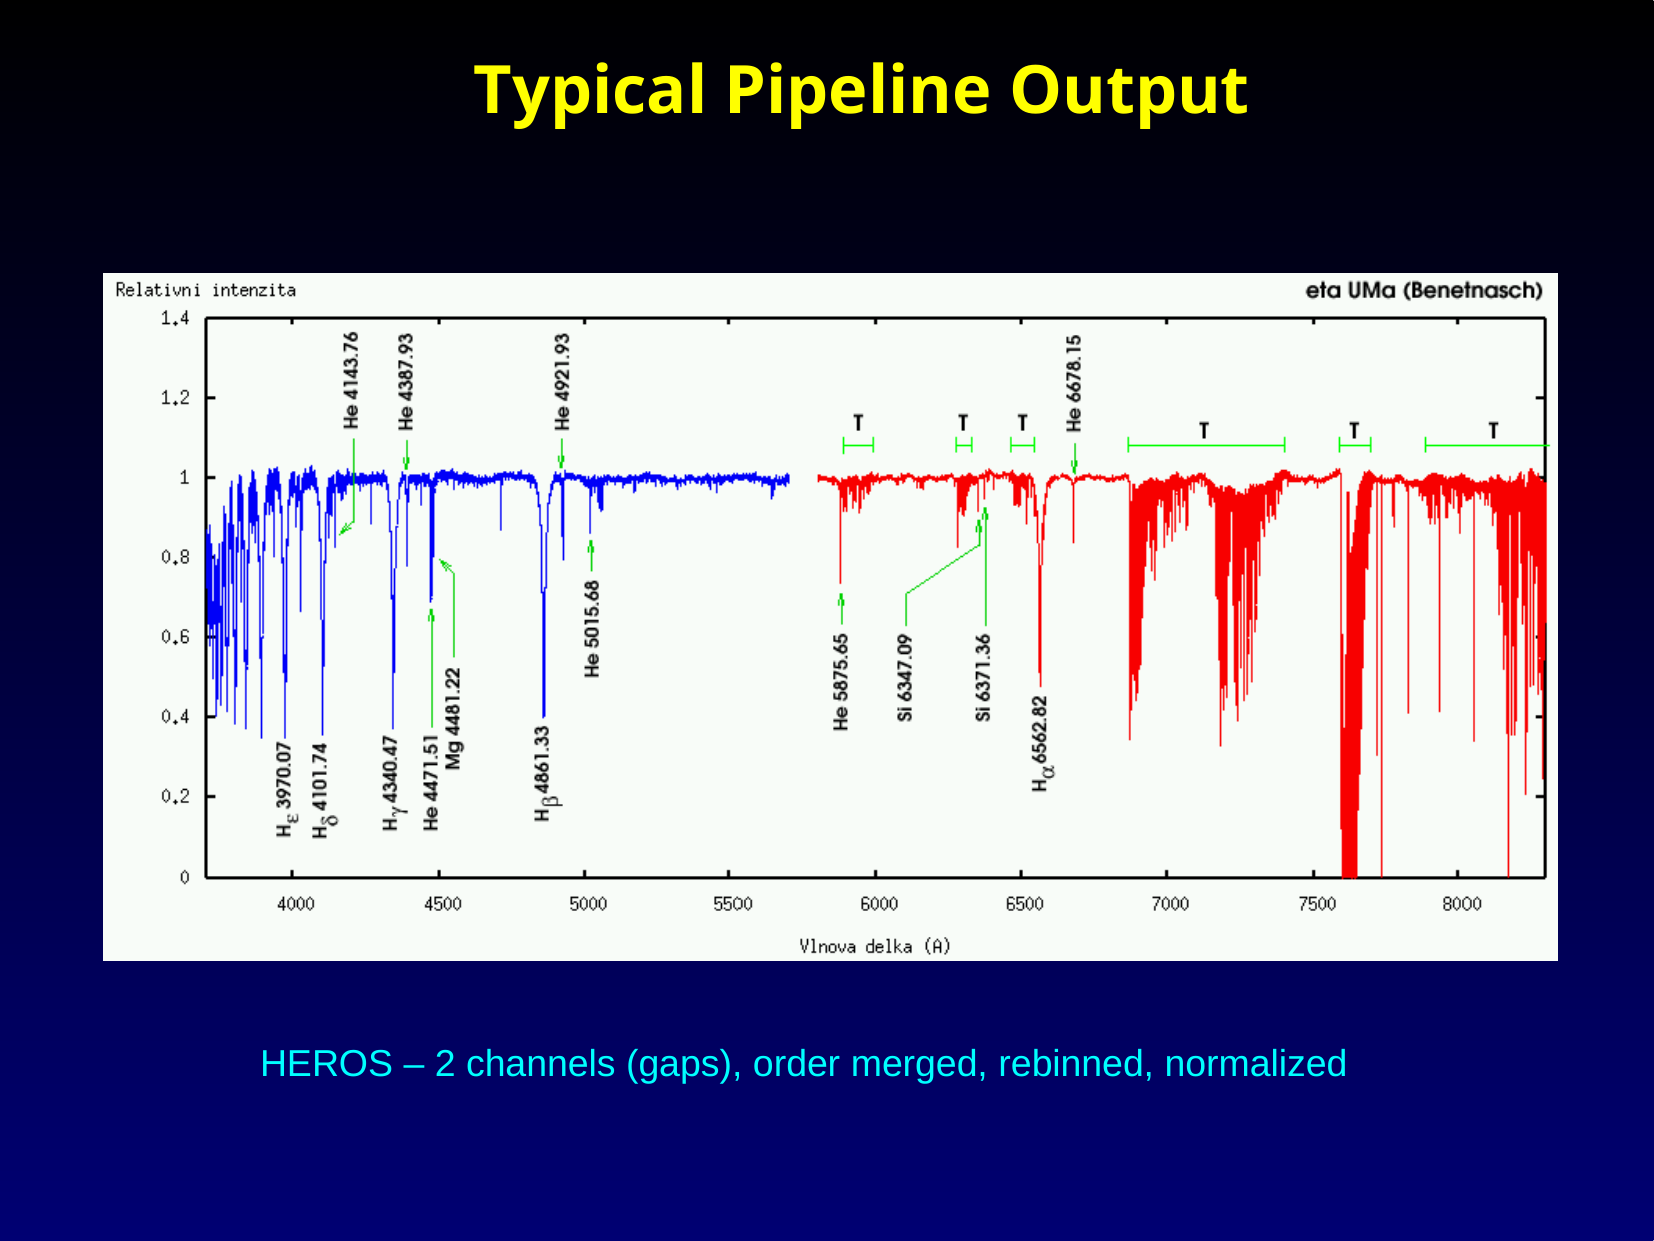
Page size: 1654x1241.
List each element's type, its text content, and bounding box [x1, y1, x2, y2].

title Typical Pipeline Output [118, 27, 1607, 148]
text_box HEROS – 2 channels (gaps), order merged, rebinned, normalized [245, 1035, 1570, 1109]
picture [103, 273, 1558, 961]
